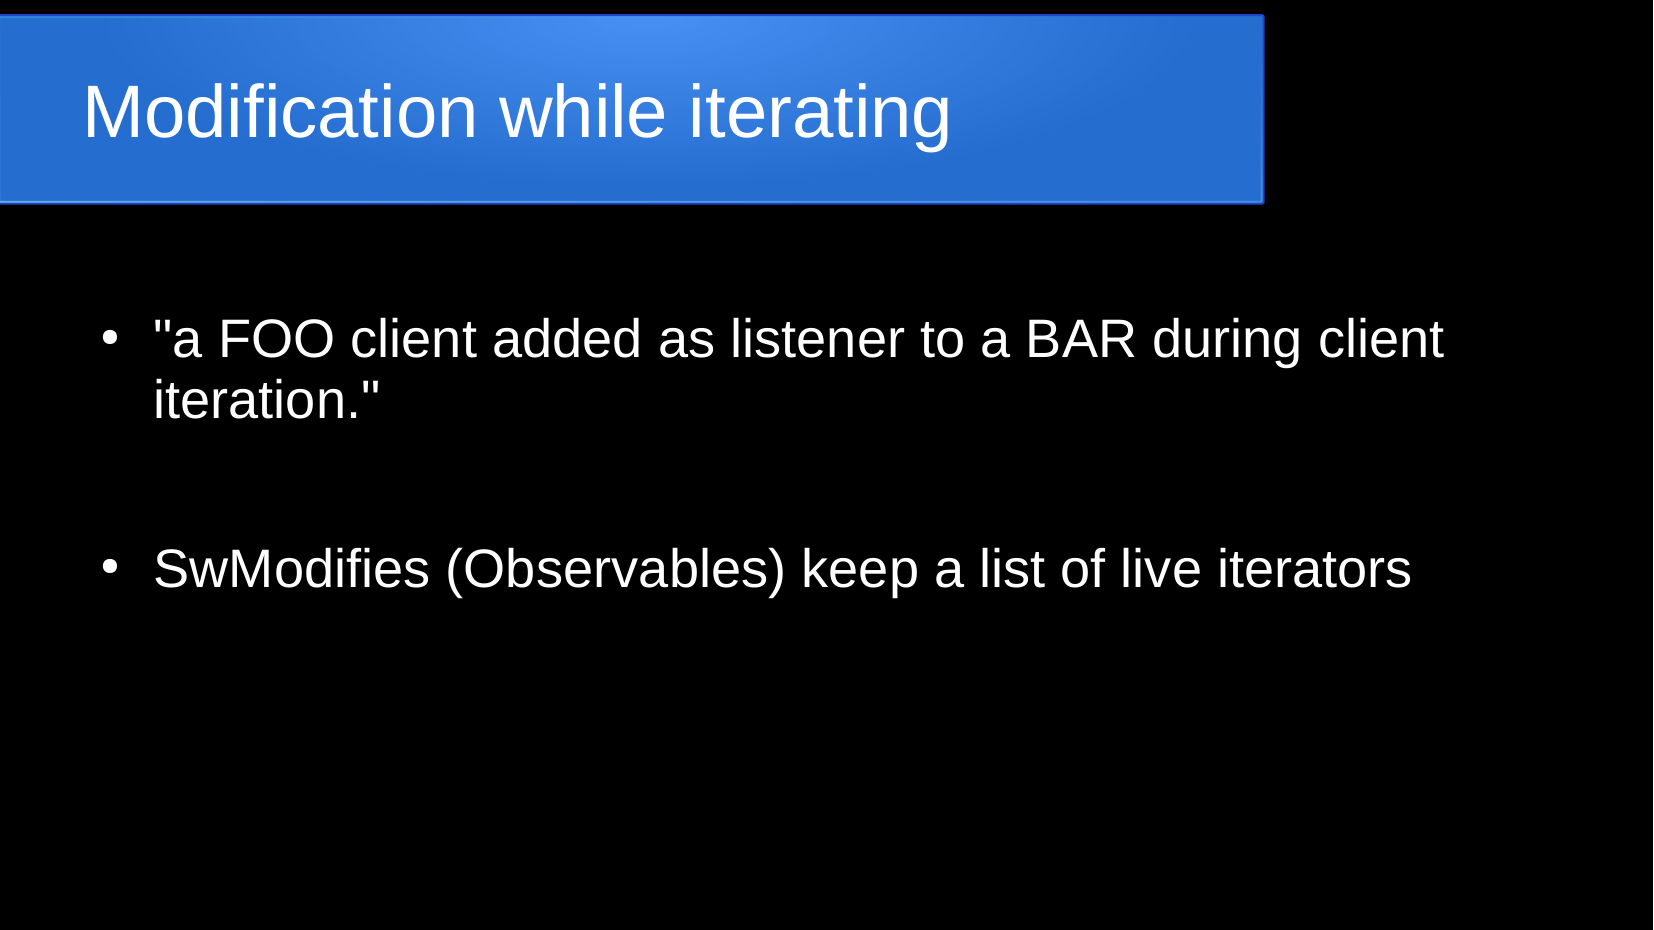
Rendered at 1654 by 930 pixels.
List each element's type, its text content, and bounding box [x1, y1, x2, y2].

list "a FOO client added as listener to a BAR during client iteration." SwModifies (Observables) keep a list of live iterators [82, 224, 1571, 764]
title Modification while iterating [82, 35, 1234, 189]
